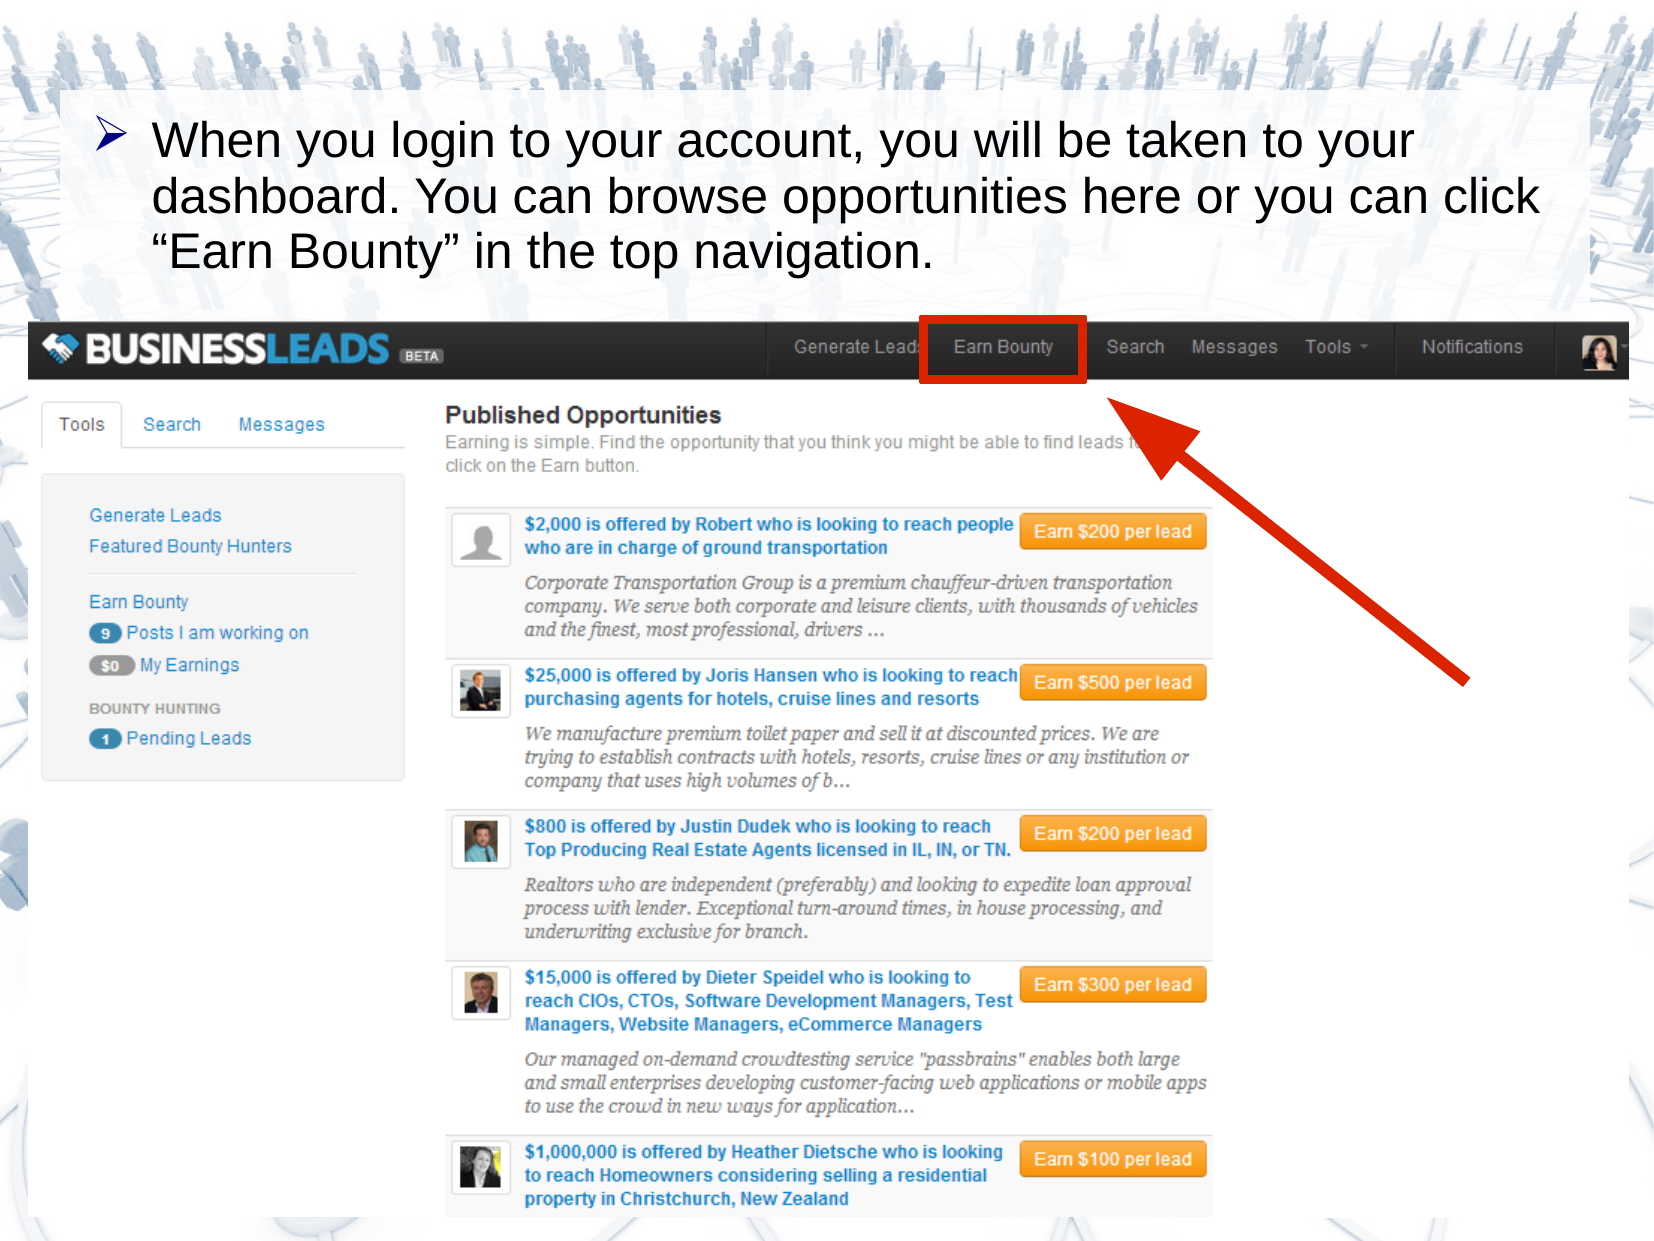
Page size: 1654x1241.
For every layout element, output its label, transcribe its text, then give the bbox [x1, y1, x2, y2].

text_box [920, 316, 1086, 383]
list When you login to your account, you will be taken to your dashboard. You can browse opportunities here or you can click “Earn Bounty” in the top navigation. [91, 112, 1562, 921]
picture [0, 3, 1654, 1241]
